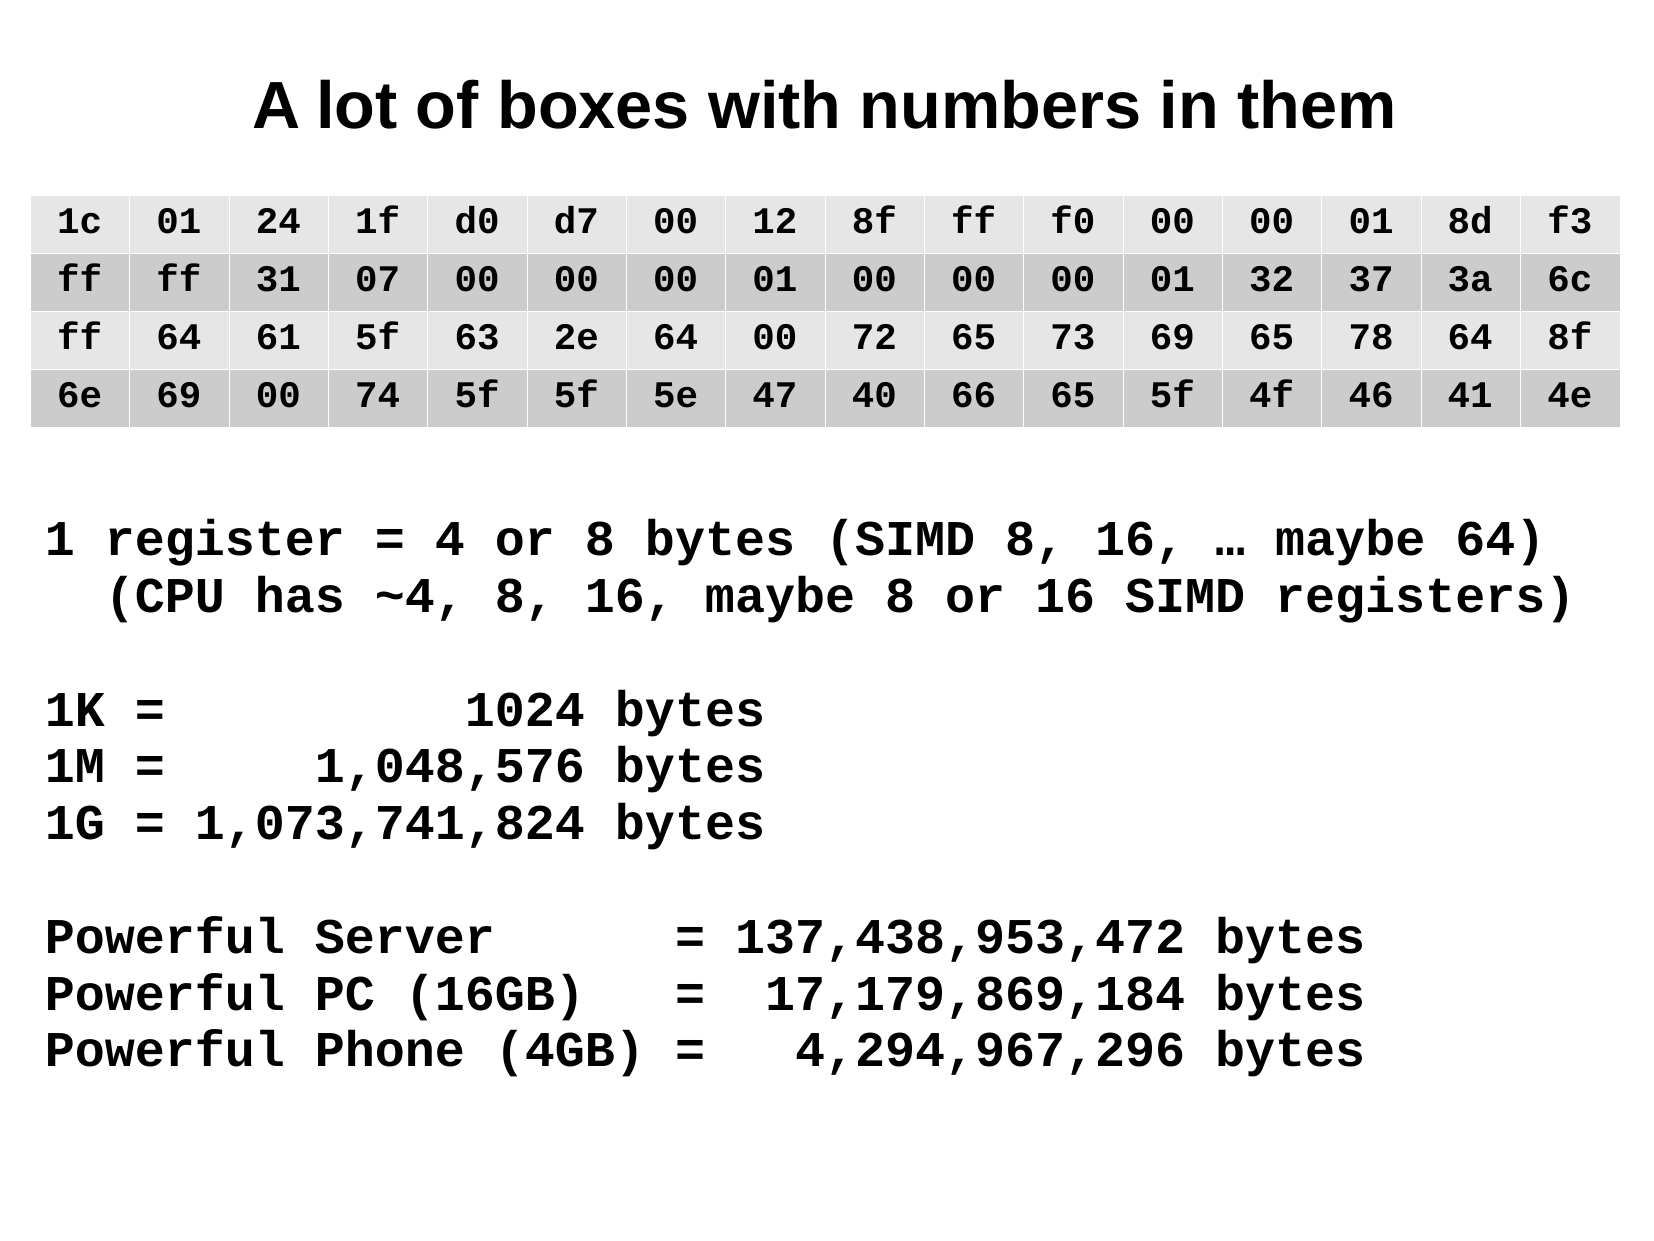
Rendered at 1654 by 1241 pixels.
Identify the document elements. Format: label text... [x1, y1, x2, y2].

table_cell 00 [428, 254, 527, 311]
table_cell 40 [826, 370, 924, 427]
table_header 8d [1422, 196, 1520, 253]
table_cell 47 [726, 370, 825, 427]
table_header 00 [627, 196, 725, 253]
table_cell 66 [925, 370, 1023, 427]
table_cell 3a [1422, 254, 1520, 311]
table_cell 00 [925, 254, 1023, 311]
table_cell 73 [1024, 312, 1123, 369]
table_header 1f [329, 196, 427, 253]
table_header d0 [428, 196, 527, 253]
table_cell 65 [1223, 312, 1321, 369]
table_cell 00 [230, 370, 328, 427]
table_cell 6e [31, 370, 129, 427]
table_cell 37 [1322, 254, 1421, 311]
table_cell 31 [230, 254, 328, 311]
table_cell 5f [528, 370, 626, 427]
table_cell ff [130, 254, 229, 311]
table_cell 5f [329, 312, 427, 369]
table_cell 07 [329, 254, 427, 311]
table_header 00 [1223, 196, 1321, 253]
table_cell 00 [1024, 254, 1123, 311]
title A lot of boxes with numbers in them [30, 30, 1621, 181]
table_cell 65 [925, 312, 1023, 369]
table_cell 69 [1124, 312, 1222, 369]
table_cell 61 [230, 312, 328, 369]
table_cell 64 [627, 312, 725, 369]
table_header 01 [130, 196, 229, 253]
table_cell 00 [726, 312, 825, 369]
table_cell 2e [528, 312, 626, 369]
table_cell 00 [627, 254, 725, 311]
table_header 01 [1322, 196, 1421, 253]
table_cell 64 [130, 312, 229, 369]
table_cell 41 [1422, 370, 1520, 427]
table_cell 78 [1322, 312, 1421, 369]
table_header 00 [1124, 196, 1222, 253]
table_cell 64 [1422, 312, 1520, 369]
table_cell 00 [826, 254, 924, 311]
table_cell 00 [528, 254, 626, 311]
text_box 1 register = 4 or 8 bytes (SIMD 8, 16, … maybe 64) (CPU has ~4, 8, 16, maybe 8 or 16 SIMD registers) 1K = 1024 bytes 1M = 1,048,576 bytes 1G = 1,073,741,824 bytes Powerful Server = 137,438,953,472 bytes Powerful PC (16GB) = 17,179,869,184 bytes Powerful Phone (4GB) = 4,294,967,296 bytes [30, 450, 1621, 1090]
table_header 1c [31, 196, 129, 253]
table_cell 63 [428, 312, 527, 369]
table_header 8f [826, 196, 924, 253]
table_cell 6c [1521, 254, 1620, 311]
table_cell 5f [428, 370, 527, 427]
table_cell 74 [329, 370, 427, 427]
table_cell 32 [1223, 254, 1321, 311]
table_cell 72 [826, 312, 924, 369]
table_cell 4f [1223, 370, 1321, 427]
table_cell ff [31, 254, 129, 311]
table_header ff [925, 196, 1023, 253]
table_cell ff [31, 312, 129, 369]
table_cell 69 [130, 370, 229, 427]
table_cell 01 [1124, 254, 1222, 311]
table_cell 8f [1521, 312, 1620, 369]
table_header f3 [1521, 196, 1620, 253]
table_header 12 [726, 196, 825, 253]
table_cell 46 [1322, 370, 1421, 427]
table_cell 4e [1521, 370, 1620, 427]
table_cell 01 [726, 254, 825, 311]
table_cell 5e [627, 370, 725, 427]
table_header d7 [528, 196, 626, 253]
table_cell 65 [1024, 370, 1123, 427]
table_header 24 [230, 196, 328, 253]
table_header f0 [1024, 196, 1123, 253]
table_cell 5f [1124, 370, 1222, 427]
